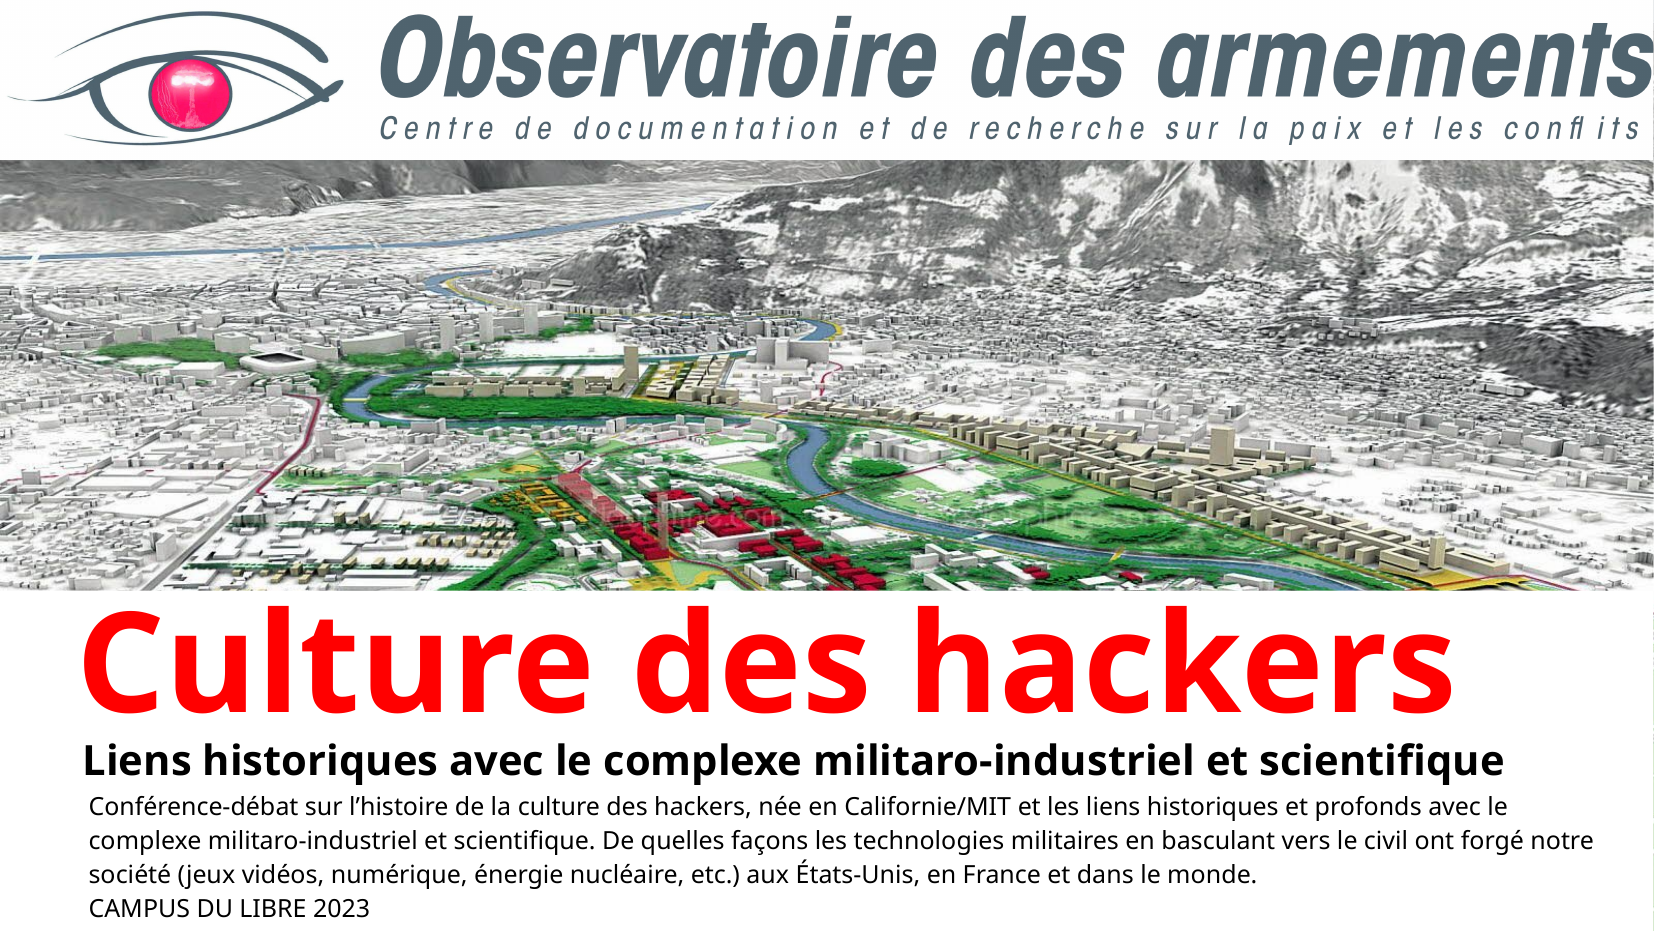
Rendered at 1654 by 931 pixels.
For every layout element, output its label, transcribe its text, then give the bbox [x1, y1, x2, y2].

title Conférence-débat sur l’histoire de la culture des hackers, née en Californie/MIT et les liens historiques et profonds avec le complexe militaro-industriel et scientifique. De quelles façons les technologies militaires en basculant vers le civil ont forgé notre société (jeux vidéos, numérique, énergie nucléaire, etc.) aux États-Unis, en France et dans le monde. CAMPUS DU LIBRE 2023 [88, 786, 1625, 928]
text_box [0, 590, 1654, 931]
picture [0, 0, 1654, 590]
title Culture des hackers [76, 563, 1571, 754]
title Liens historiques avec le complexe militaro-industriel et scientifique [82, 720, 1560, 798]
